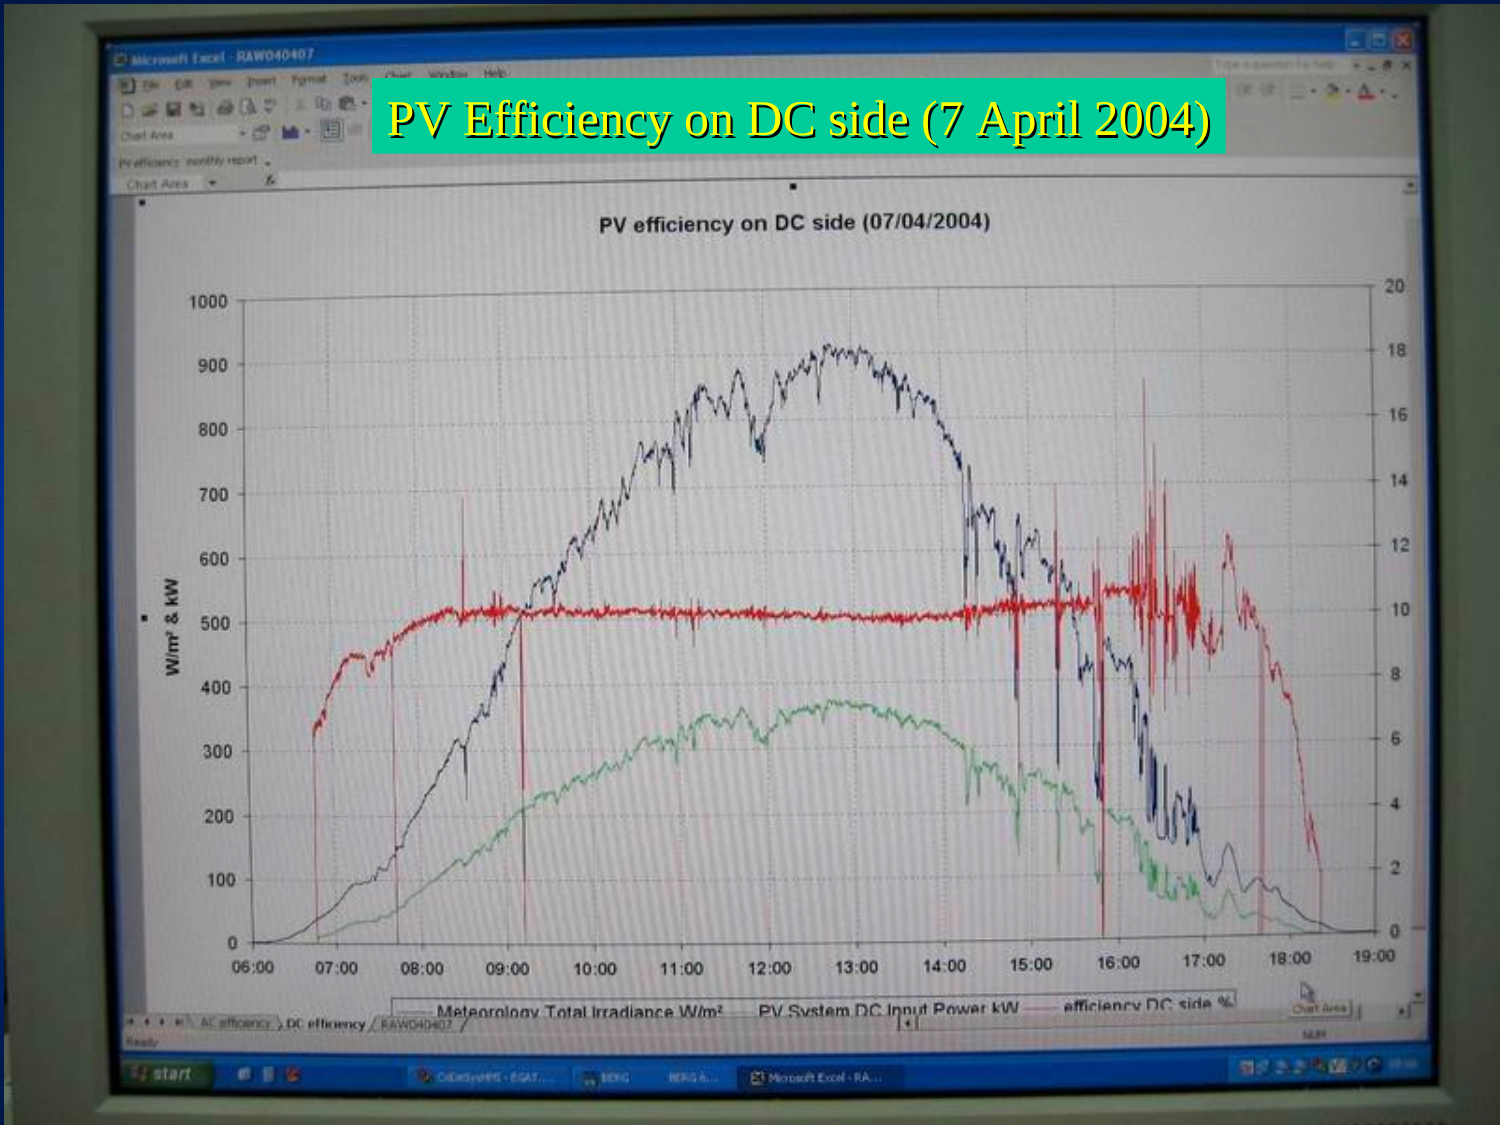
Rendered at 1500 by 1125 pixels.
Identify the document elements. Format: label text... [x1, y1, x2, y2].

text_box PV Efficiency on DC side (7 April 2004) [371, 78, 1226, 154]
picture [4, 4, 1500, 1125]
